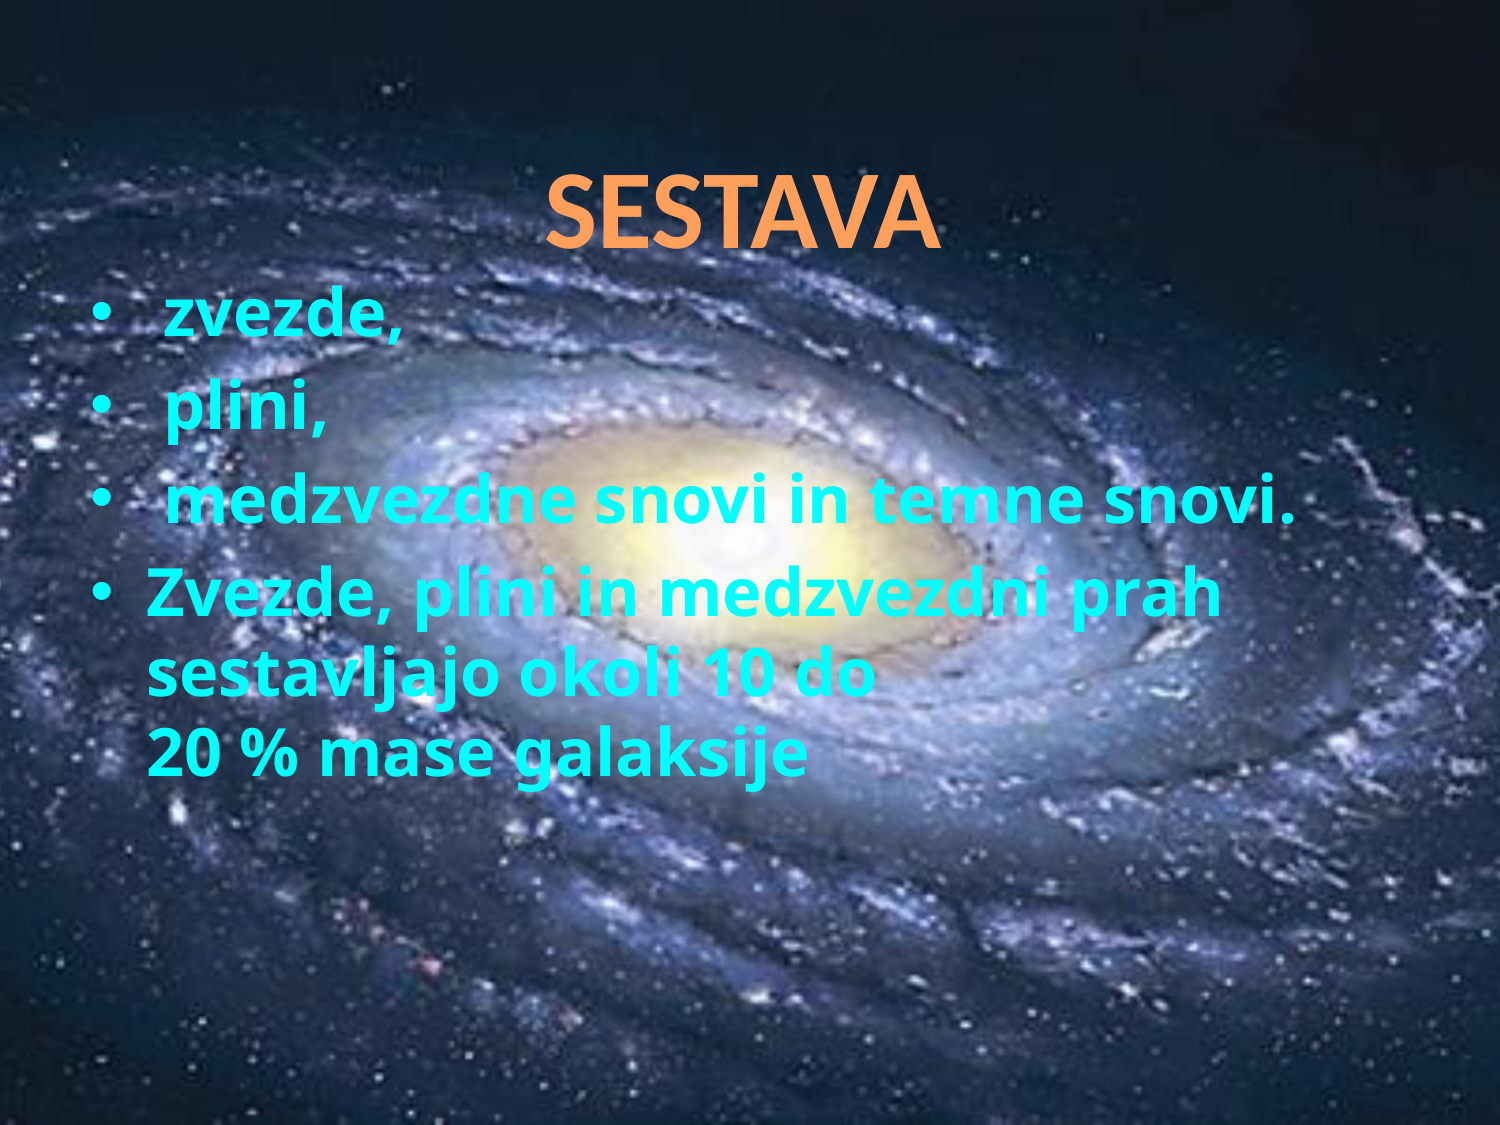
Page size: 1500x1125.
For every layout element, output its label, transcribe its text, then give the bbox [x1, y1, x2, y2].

picture [0, 0, 1500, 1125]
list zvezde, plini, medzvezdne snovi in temne snovi. Zvezde, plini in medzvezdni prah sestavljajo okoli 10 do 20 % mase galaksije [75, 262, 1425, 1005]
text_box SESTAVA [529, 128, 957, 279]
